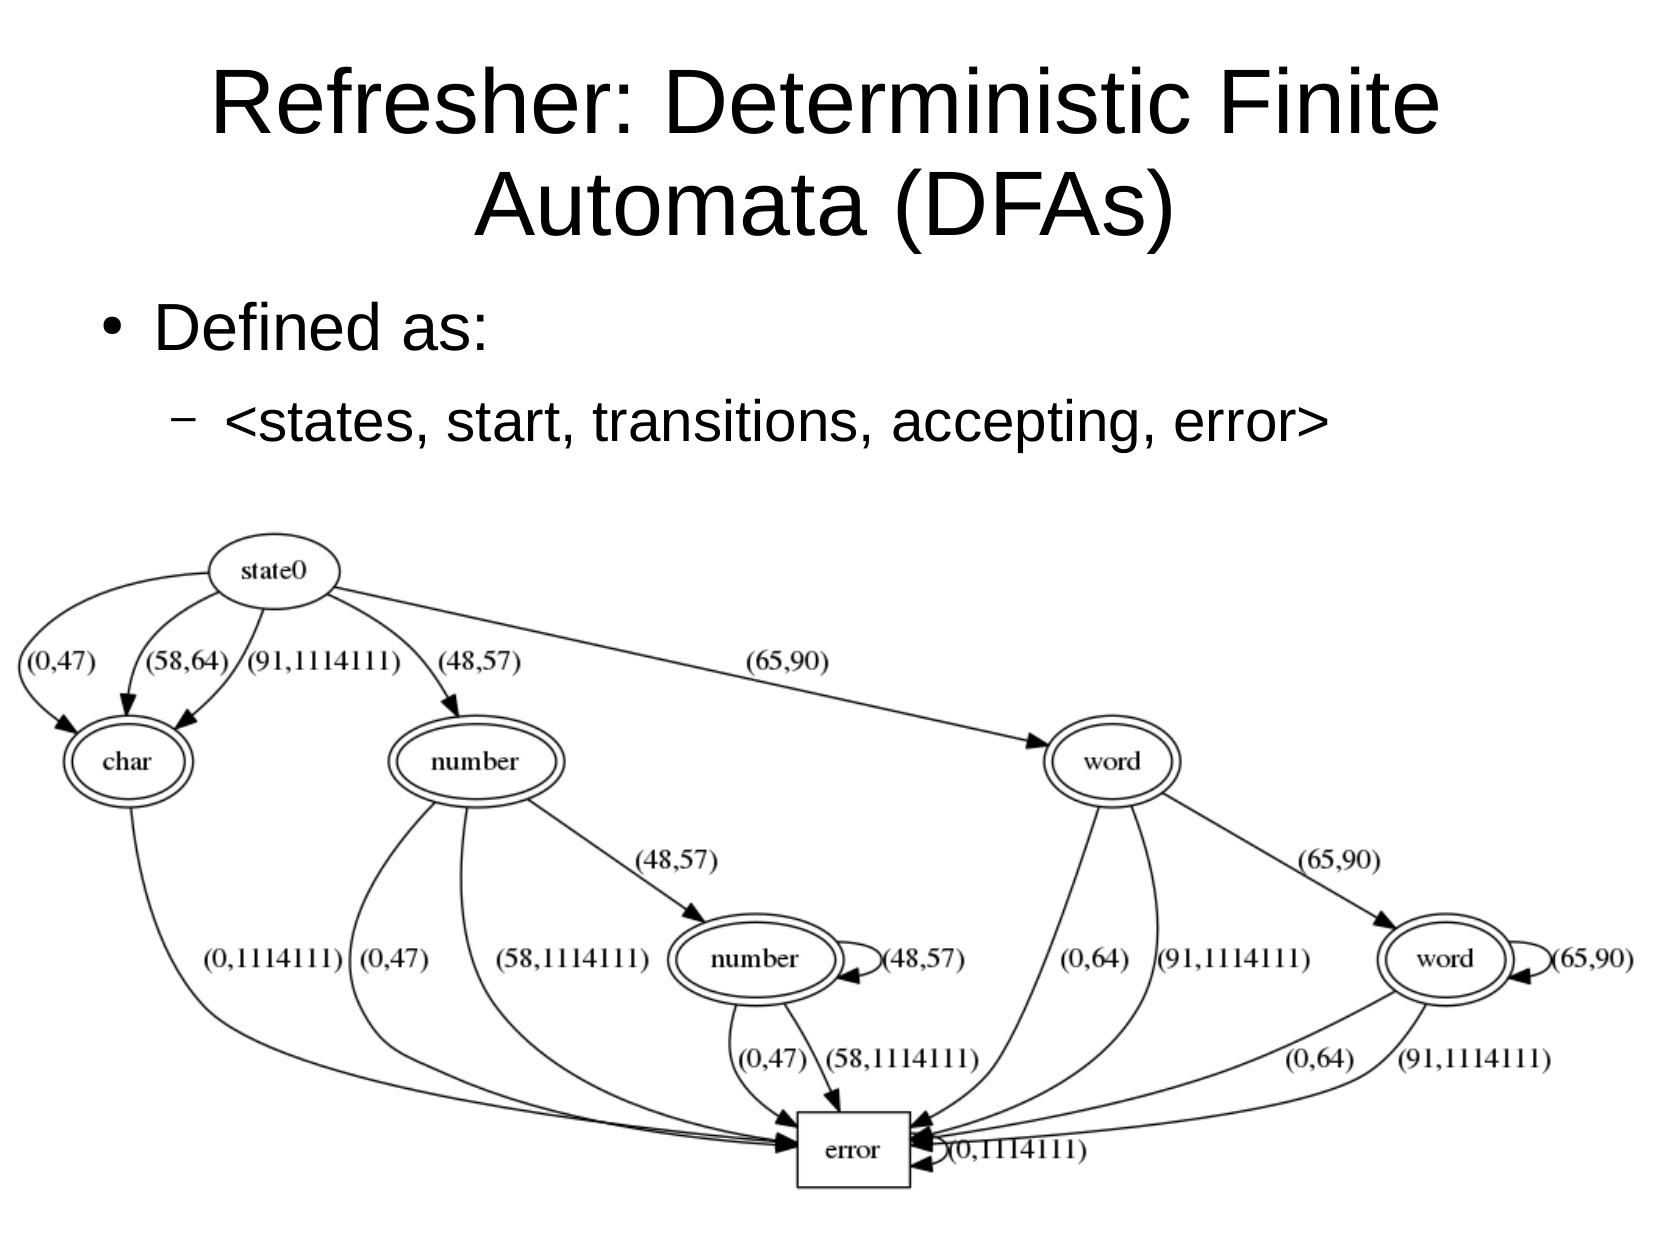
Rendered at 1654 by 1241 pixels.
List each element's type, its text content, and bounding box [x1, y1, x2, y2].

picture [11, 526, 1643, 1196]
title Refresher: Deterministic Finite Automata (DFAs) [82, 49, 1571, 257]
list Defined as: <states, start, transitions, accepting, error> [82, 290, 1571, 526]
